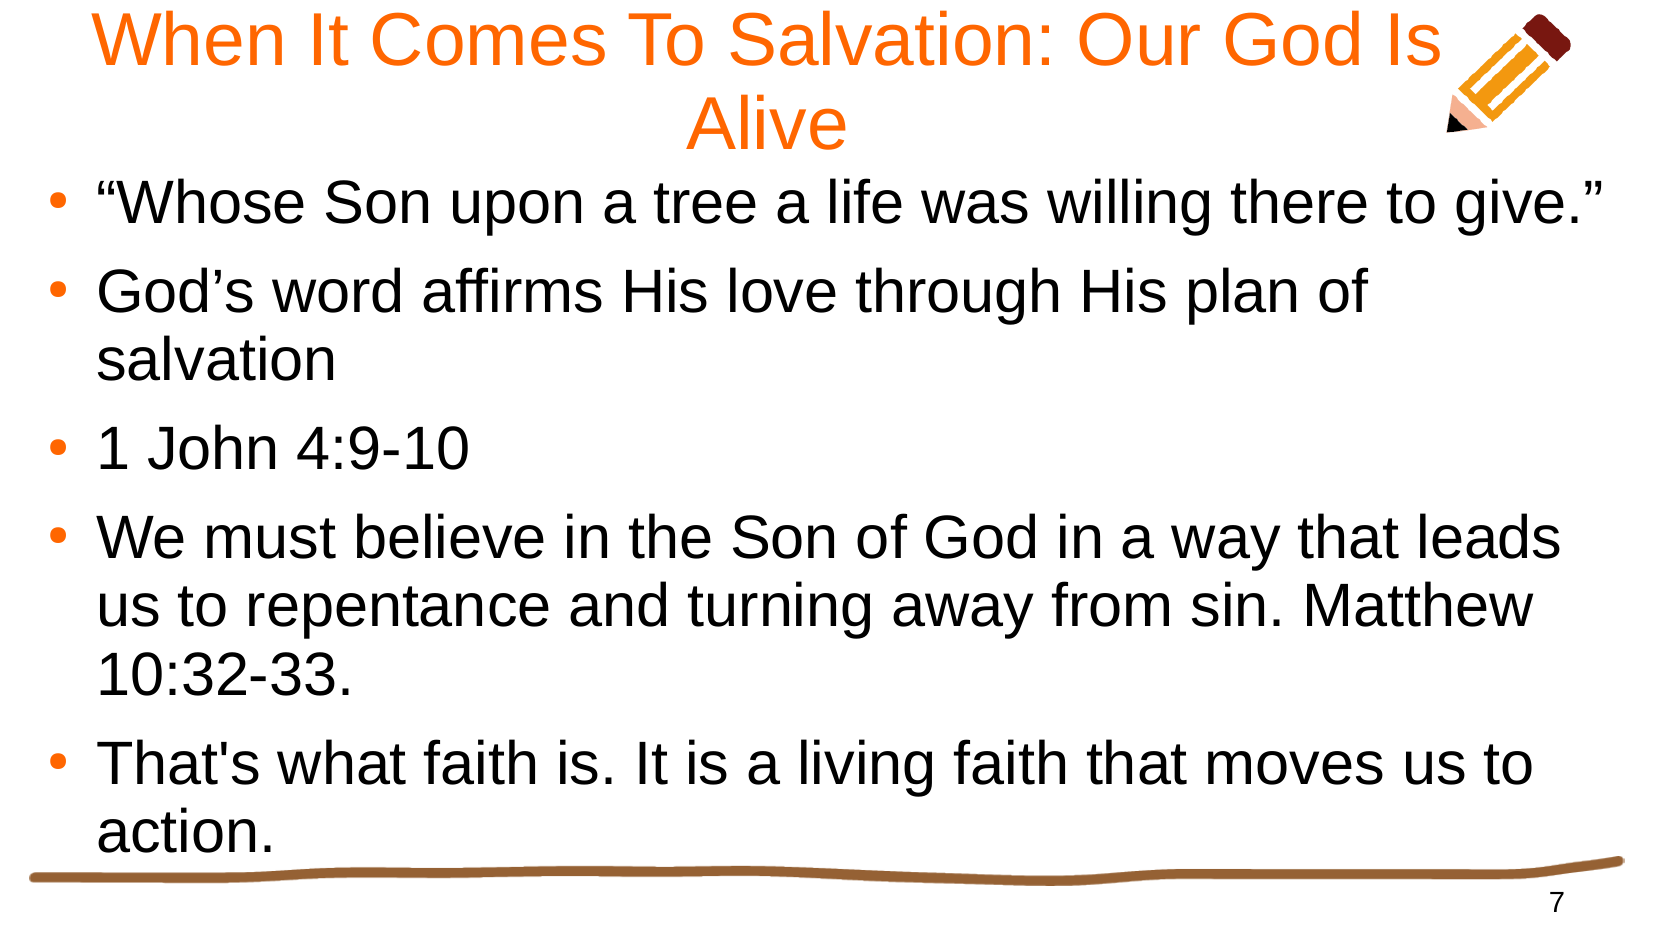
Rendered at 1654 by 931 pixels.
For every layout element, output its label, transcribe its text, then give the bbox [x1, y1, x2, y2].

picture [1447, 14, 1571, 133]
list “Whose Son upon a tree a life was willing there to give.” God’s word affirms His love through His plan of salvation 1 John 4:9-10 We must believe in the Son of God in a way that leads us to repentance and turning away from sin. Matthew 10:32-33. That's what faith is. It is a living faith that moves us to action. [31, 168, 1607, 881]
picture [29, 856, 1625, 886]
title When It Comes To Salvation: Our God Is Alive [88, 0, 1447, 166]
